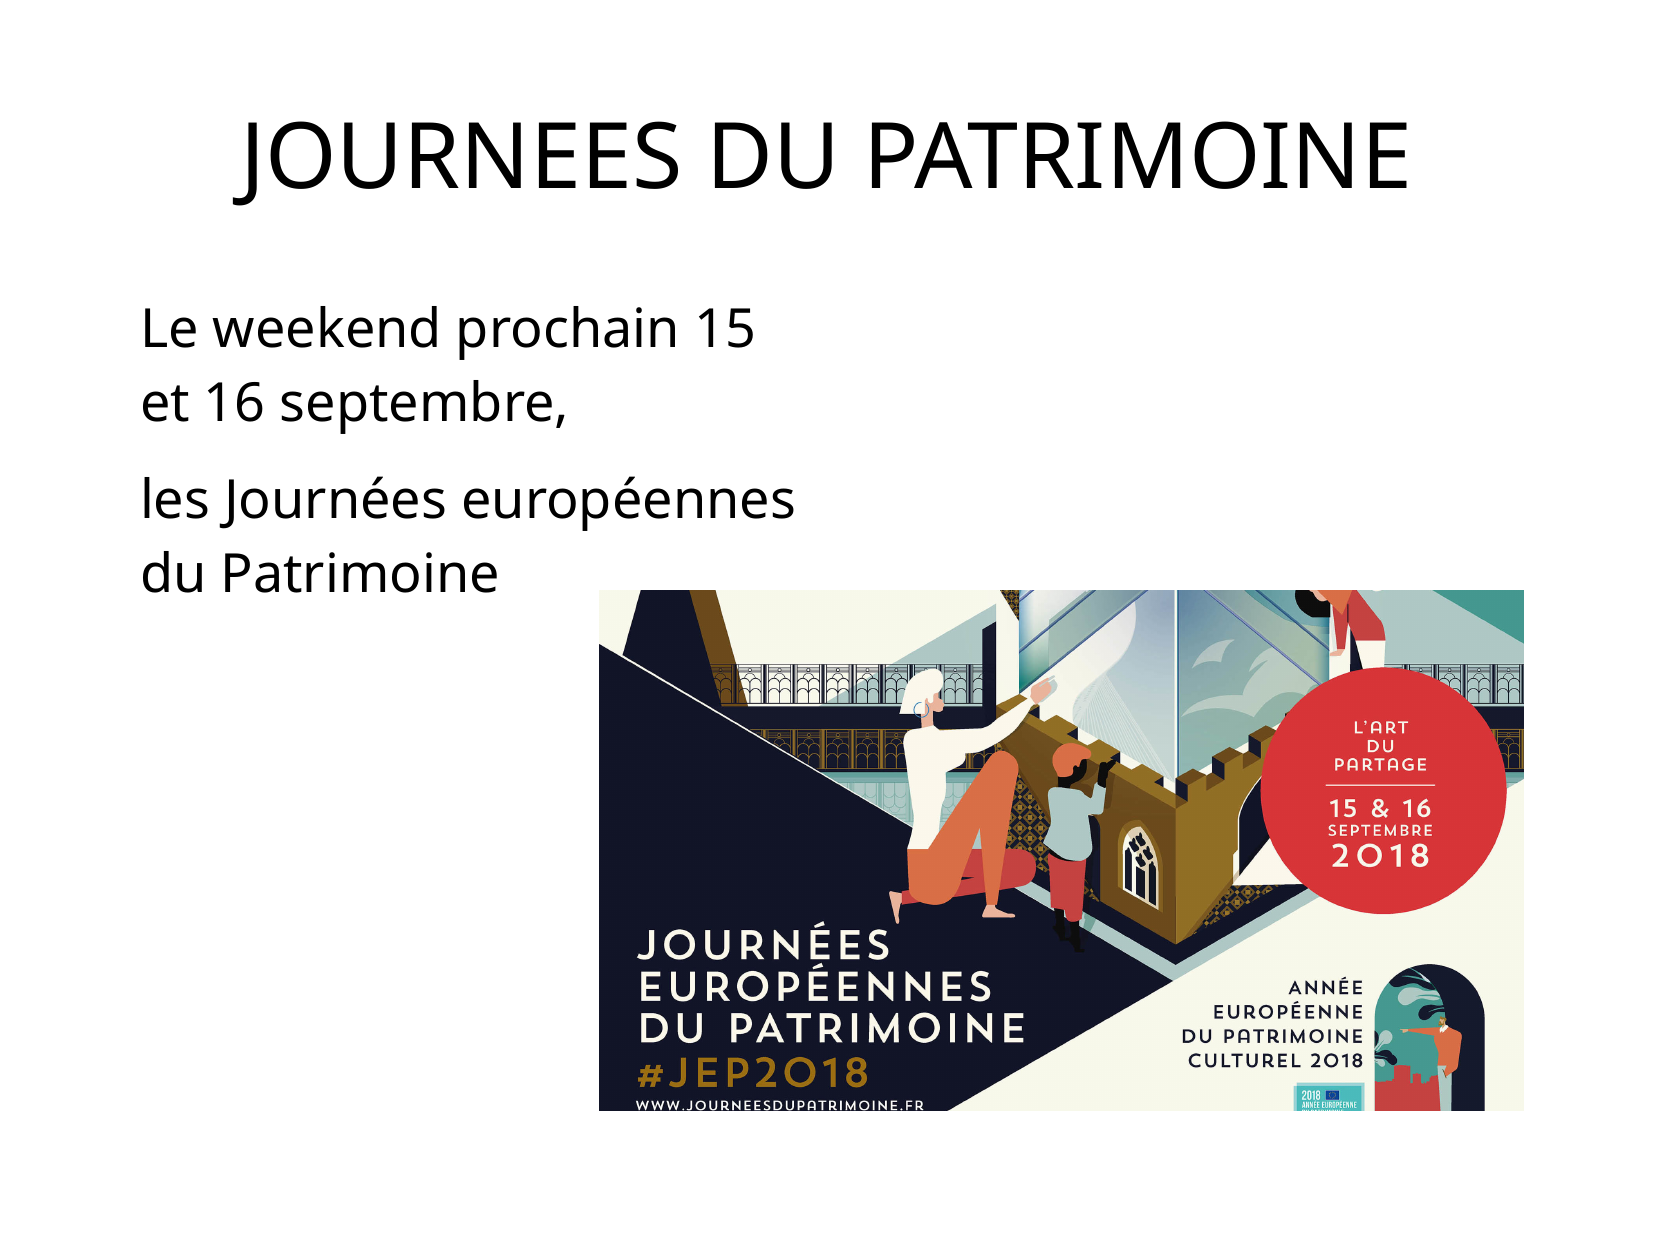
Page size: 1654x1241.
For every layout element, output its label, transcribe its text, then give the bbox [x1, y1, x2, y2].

picture [599, 590, 1524, 1111]
title JOURNEES DU PATRIMOINE [82, 49, 1571, 257]
list Le weekend prochain 15 et 16 septembre, les Journées européennes du Patrimoine [82, 290, 809, 634]
